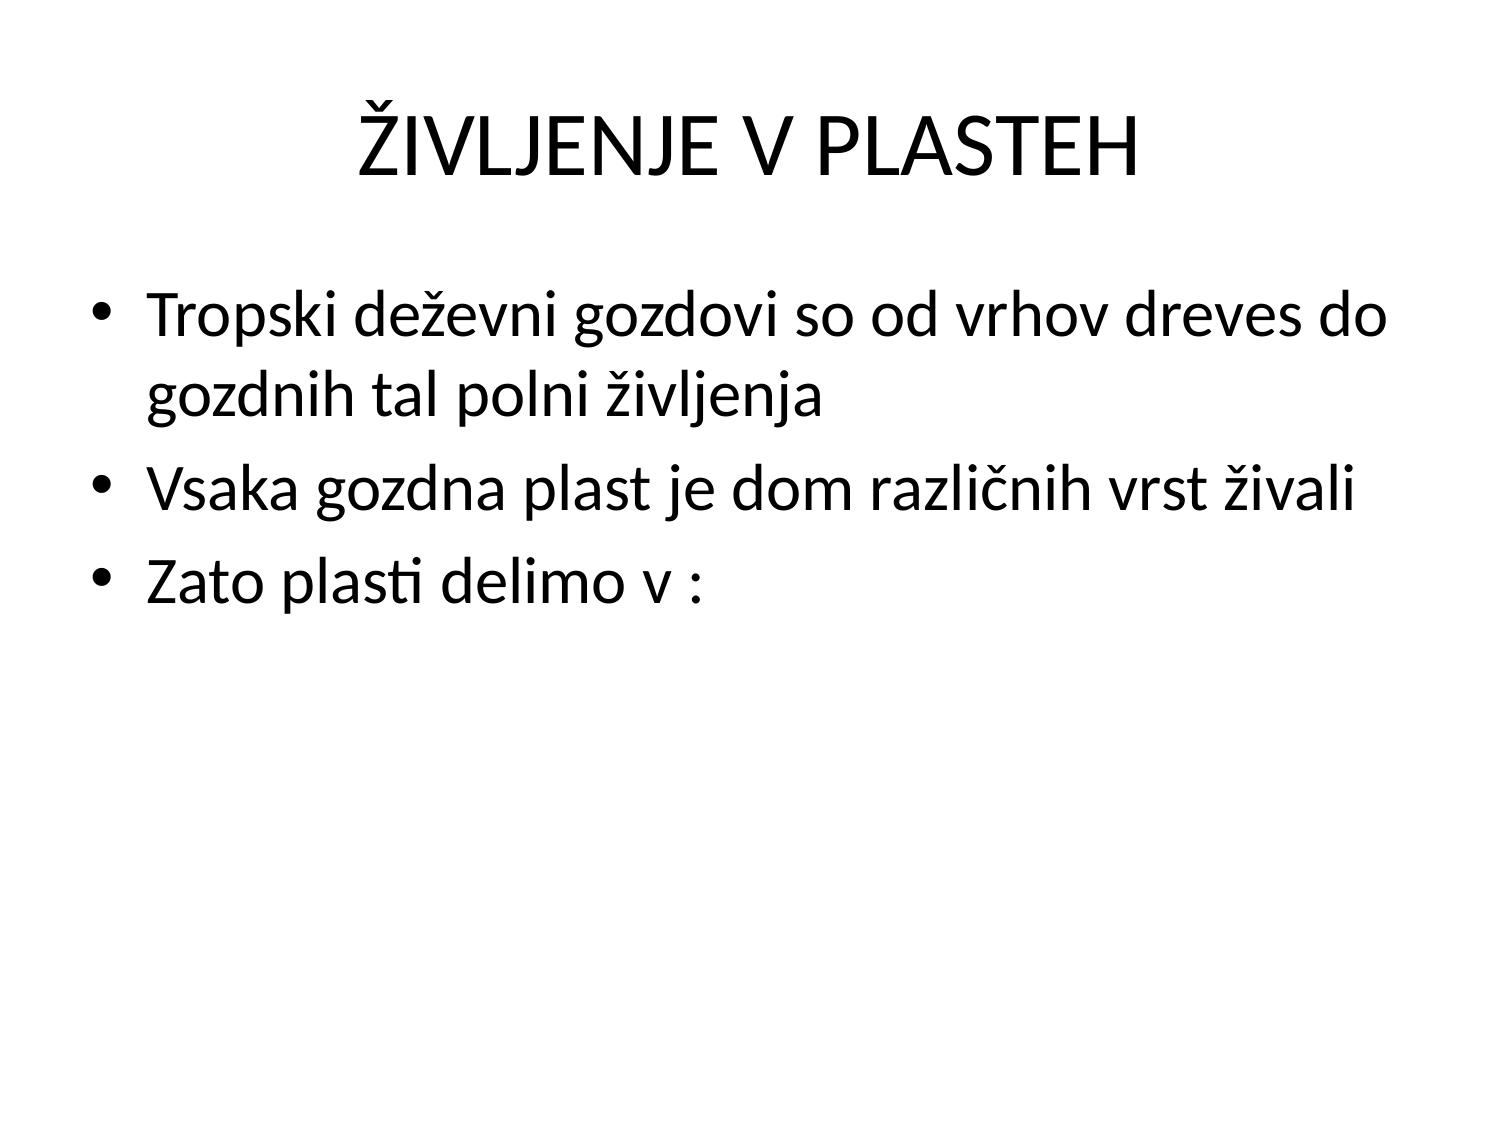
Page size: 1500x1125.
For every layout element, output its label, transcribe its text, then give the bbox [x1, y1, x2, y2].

list Tropski deževni gozdovi so od vrhov dreves do gozdnih tal polni življenja Vsaka gozdna plast je dom različnih vrst živali Zato plasti delimo v : [75, 262, 1425, 1005]
title ŽIVLJENJE V PLASTEH [75, 45, 1425, 233]
